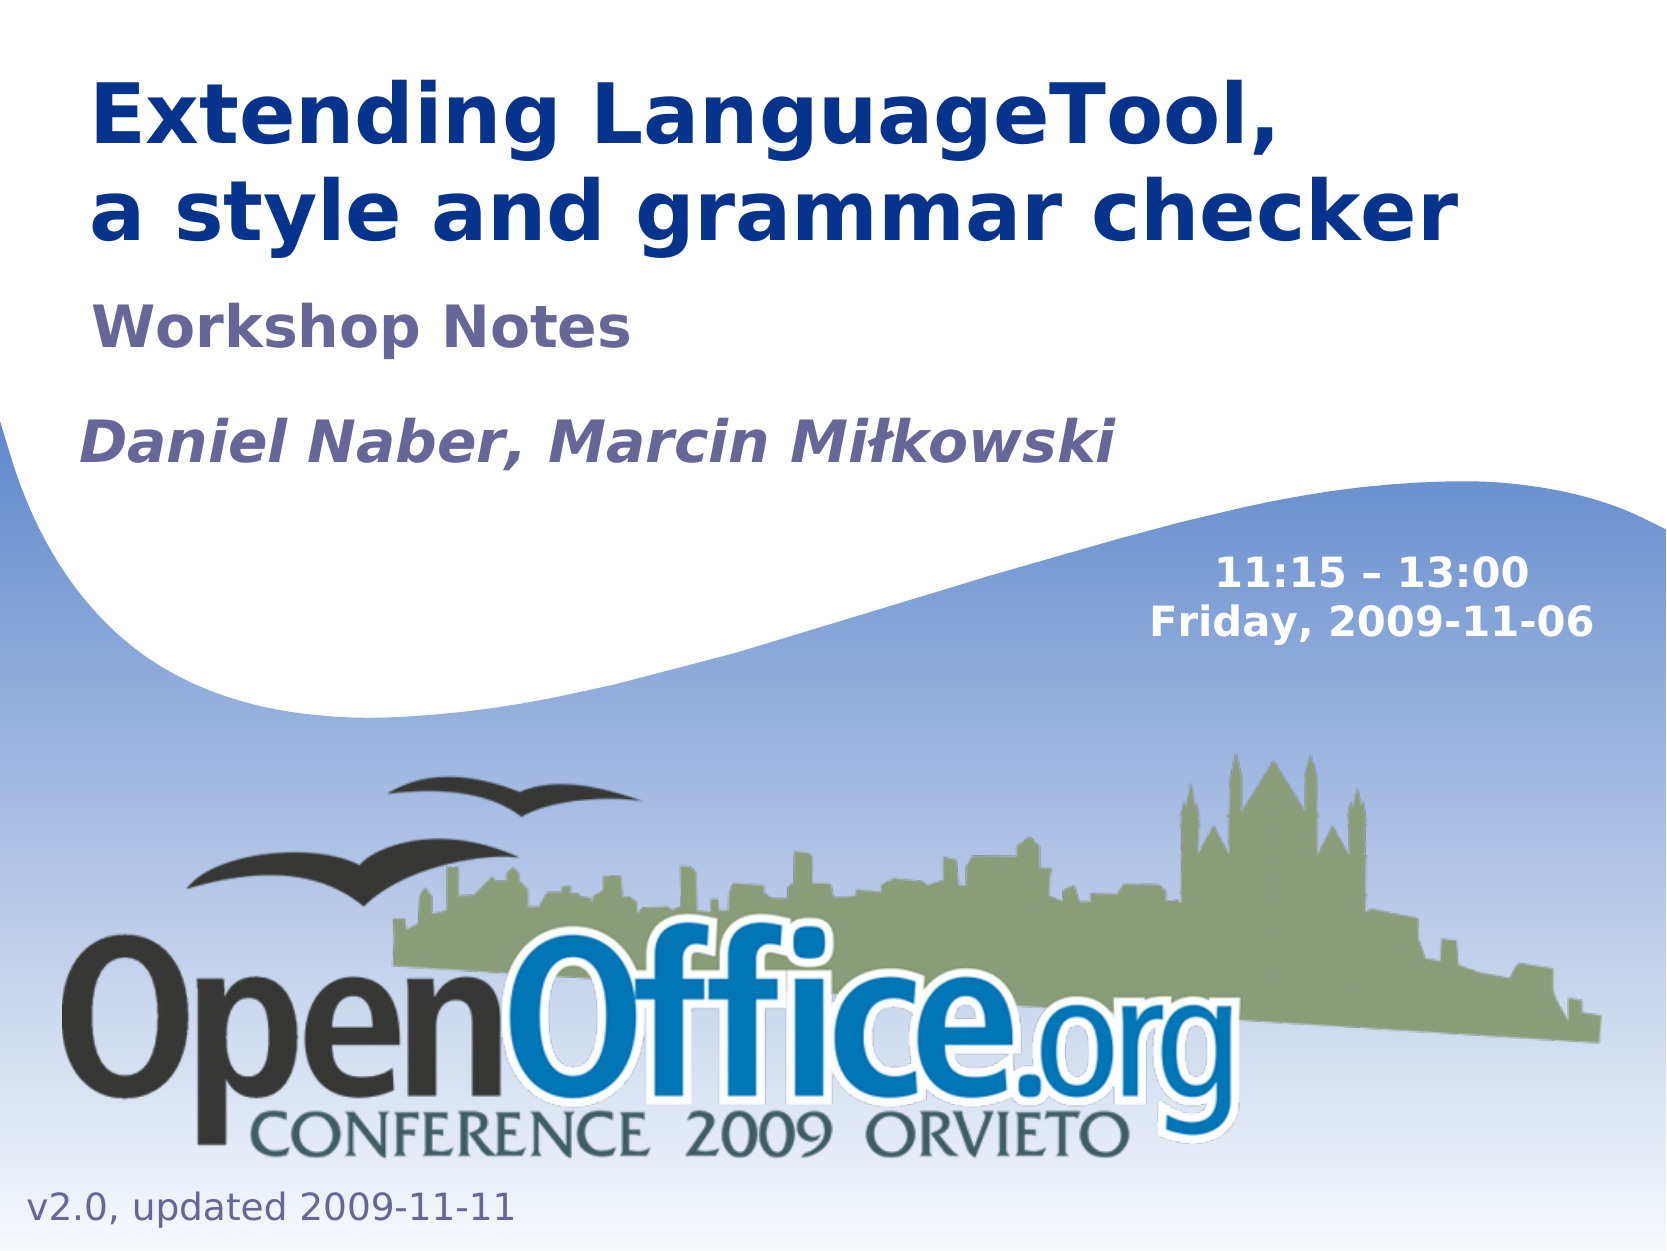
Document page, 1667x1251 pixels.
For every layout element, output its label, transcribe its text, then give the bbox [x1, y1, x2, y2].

text_box v2.0, updated 2009-11-11 [11, 1178, 532, 1237]
text_box Workshop Notes [76, 286, 648, 369]
list [29, 664, 1643, 1250]
text_box 11:15 – 13:00 Friday, 2009-11-06 [1059, 541, 1667, 655]
text_box Daniel Naber, Marcin Miłkowski [64, 401, 1464, 553]
title Extending LanguageTool, a style and grammar checker [89, 66, 1667, 261]
